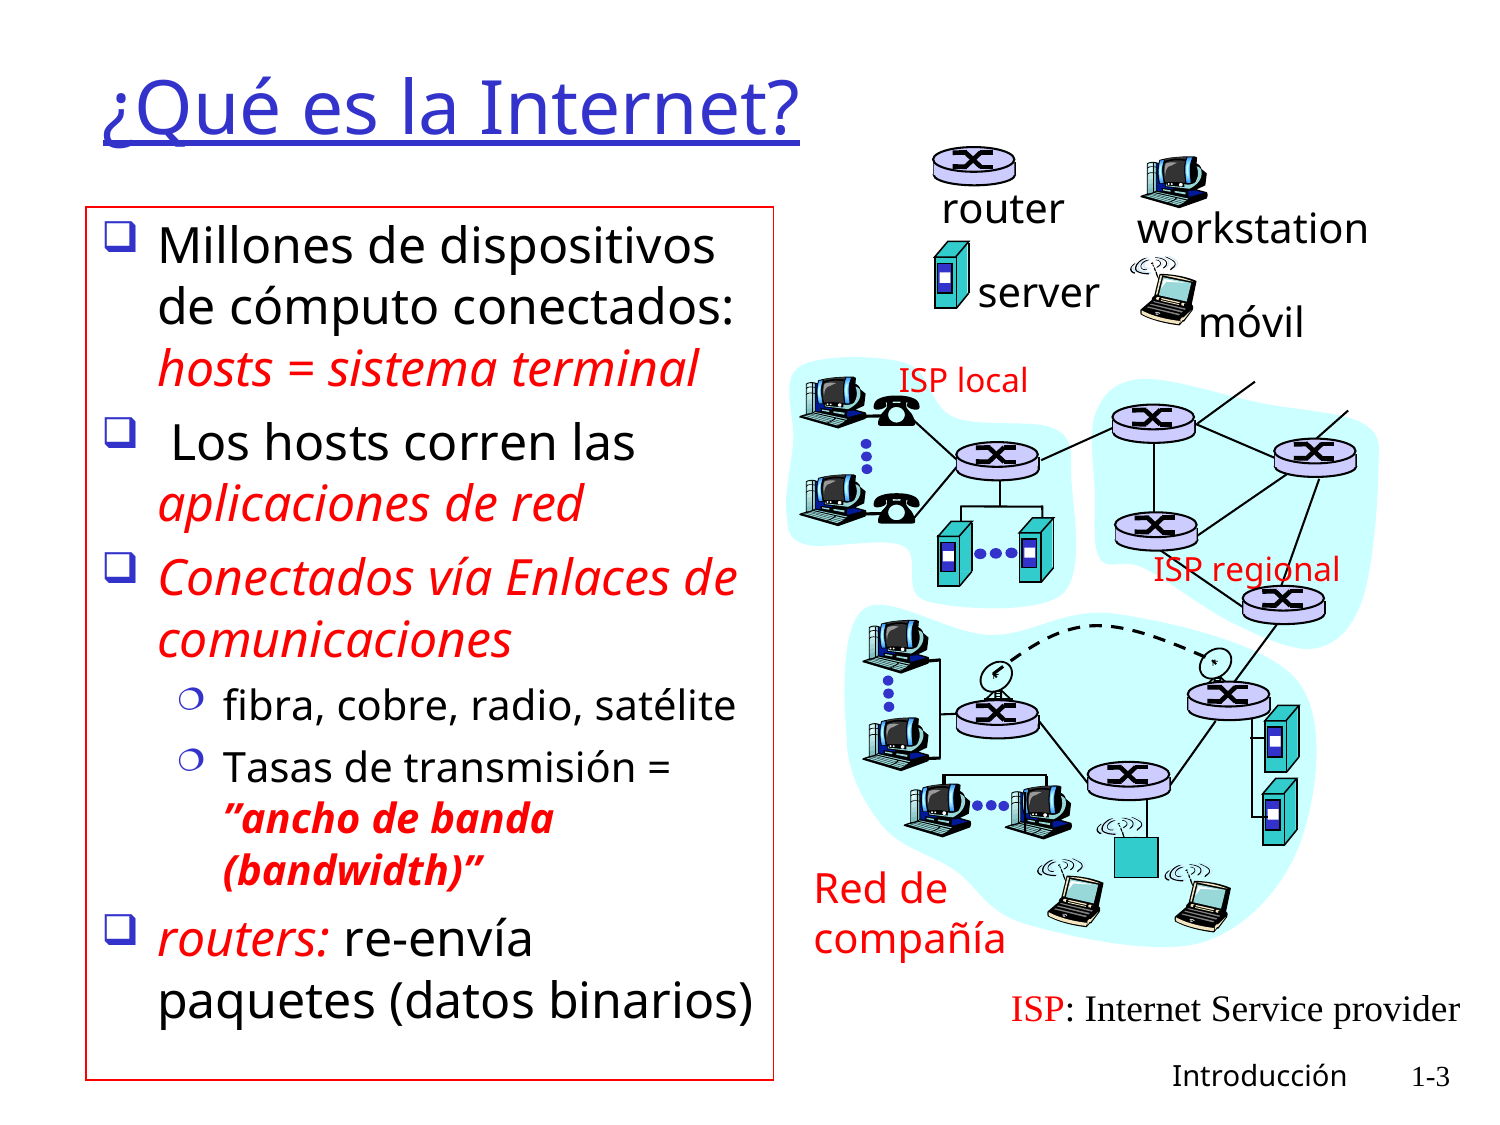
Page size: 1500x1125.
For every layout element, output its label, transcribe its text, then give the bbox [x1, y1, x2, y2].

text_box ISP regional [1138, 540, 1357, 596]
text_box móvil [1183, 288, 1320, 354]
text_box workstation [1122, 194, 1385, 261]
text_box Red de compañía [798, 854, 1022, 971]
picture [1004, 785, 1073, 840]
picture [1037, 815, 1146, 928]
picture [903, 783, 973, 838]
picture [1148, 815, 1159, 837]
picture [873, 493, 920, 524]
text_box [1091, 378, 1379, 649]
text_box 1-<number> [1362, 1050, 1466, 1125]
picture [1140, 155, 1209, 194]
text_box [844, 604, 1317, 948]
picture [1198, 647, 1233, 685]
picture [873, 395, 920, 426]
picture [1129, 261, 1197, 326]
text_box [934, 241, 969, 309]
picture [862, 716, 931, 772]
picture [1164, 862, 1231, 933]
text_box [785, 357, 1077, 609]
picture [862, 619, 931, 674]
text_box ISP: Internet Service provider [996, 976, 1476, 1037]
text_box ISP local [883, 351, 1044, 407]
text_box Introducción [887, 1050, 1362, 1125]
picture [799, 376, 868, 429]
picture [799, 473, 868, 527]
picture [979, 660, 1014, 701]
list Millones de dispositivos de cómputo conectados: hosts = sistema terminal Los hosts corren las aplicaciones de red Conectados vía Enlaces de comunicaciones fibra, cobre, radio, satélite Tasas de transmisión = ”ancho de banda (bandwidth)” routers: re-envía paquetes (datos binarios) [86, 207, 774, 1081]
title ¿Qué es la Internet? [87, 16, 1463, 196]
text_box server [962, 257, 1116, 324]
text_box [933, 147, 1015, 173]
text_box router [926, 173, 1081, 240]
